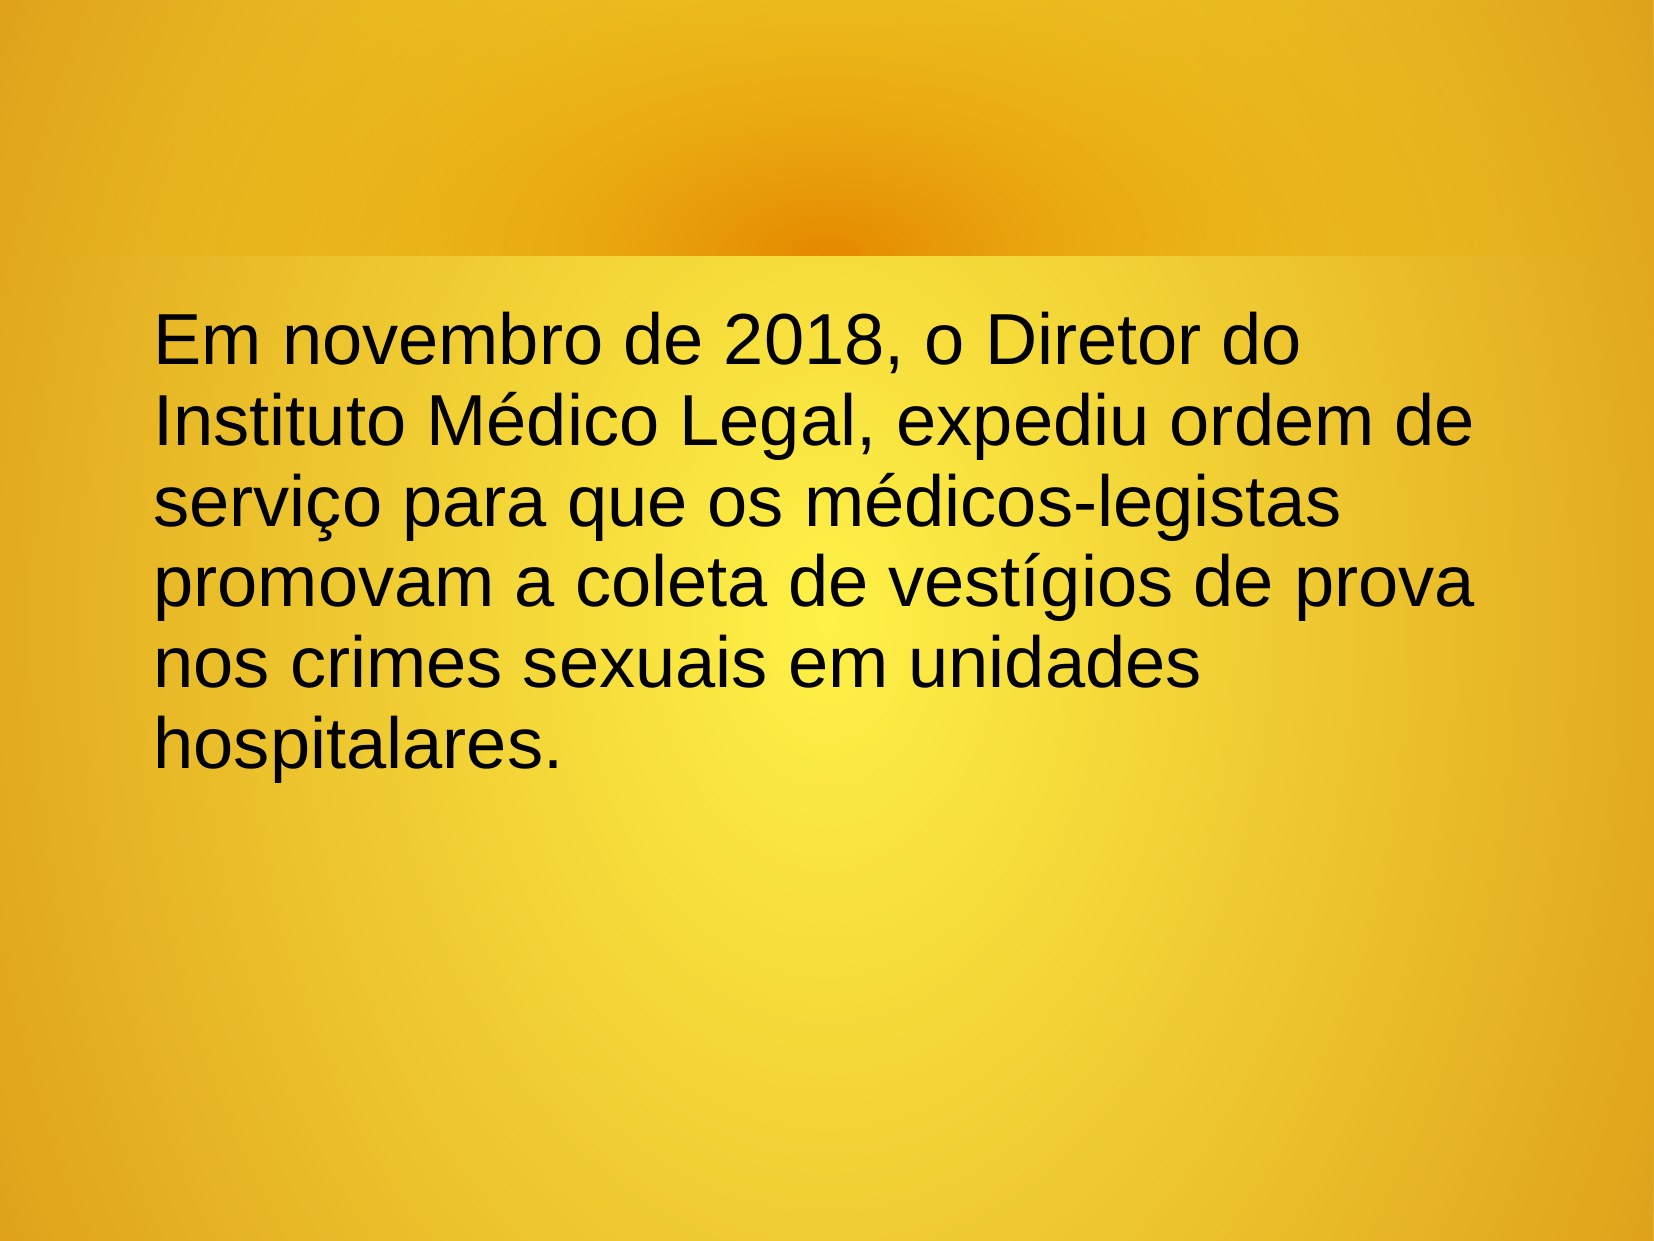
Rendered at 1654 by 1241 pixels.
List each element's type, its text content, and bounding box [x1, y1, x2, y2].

list Em novembro de 2018, o Diretor do Instituto Médico Legal, expediu ordem de serviço para que os médicos-legistas promovam a coleta de vestígios de prova nos crimes sexuais em unidades hospitalares. [82, 299, 1571, 1019]
